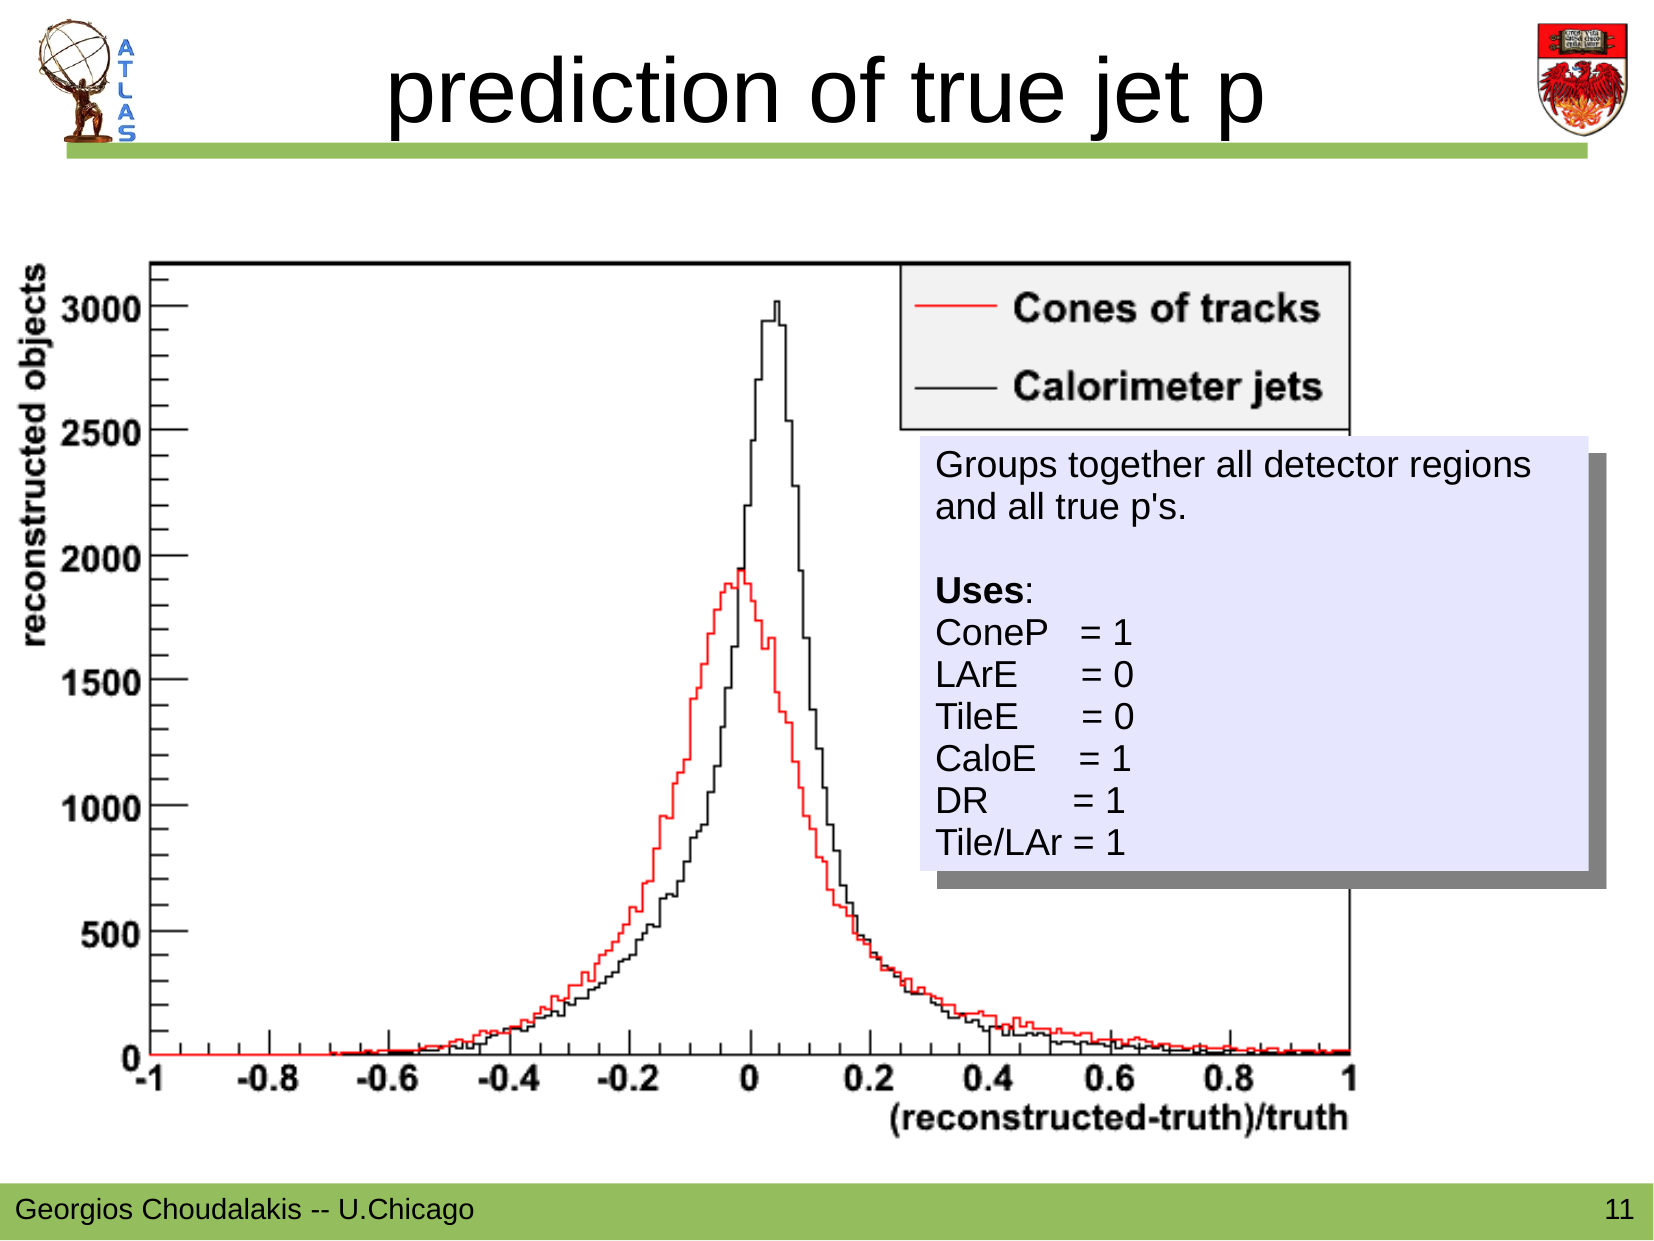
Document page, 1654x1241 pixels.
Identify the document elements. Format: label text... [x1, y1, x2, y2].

picture [1537, 23, 1629, 137]
title prediction of true jet p [82, 26, 1571, 154]
picture [2, 8, 172, 155]
picture [0, 188, 1501, 1152]
text_box Groups together all detector regions and all true p's. Uses: ConeP = 1 LArE = 0 TileE = 0 CaloE = 1 DR = 1 Tile/LAr = 1 [920, 436, 1589, 871]
